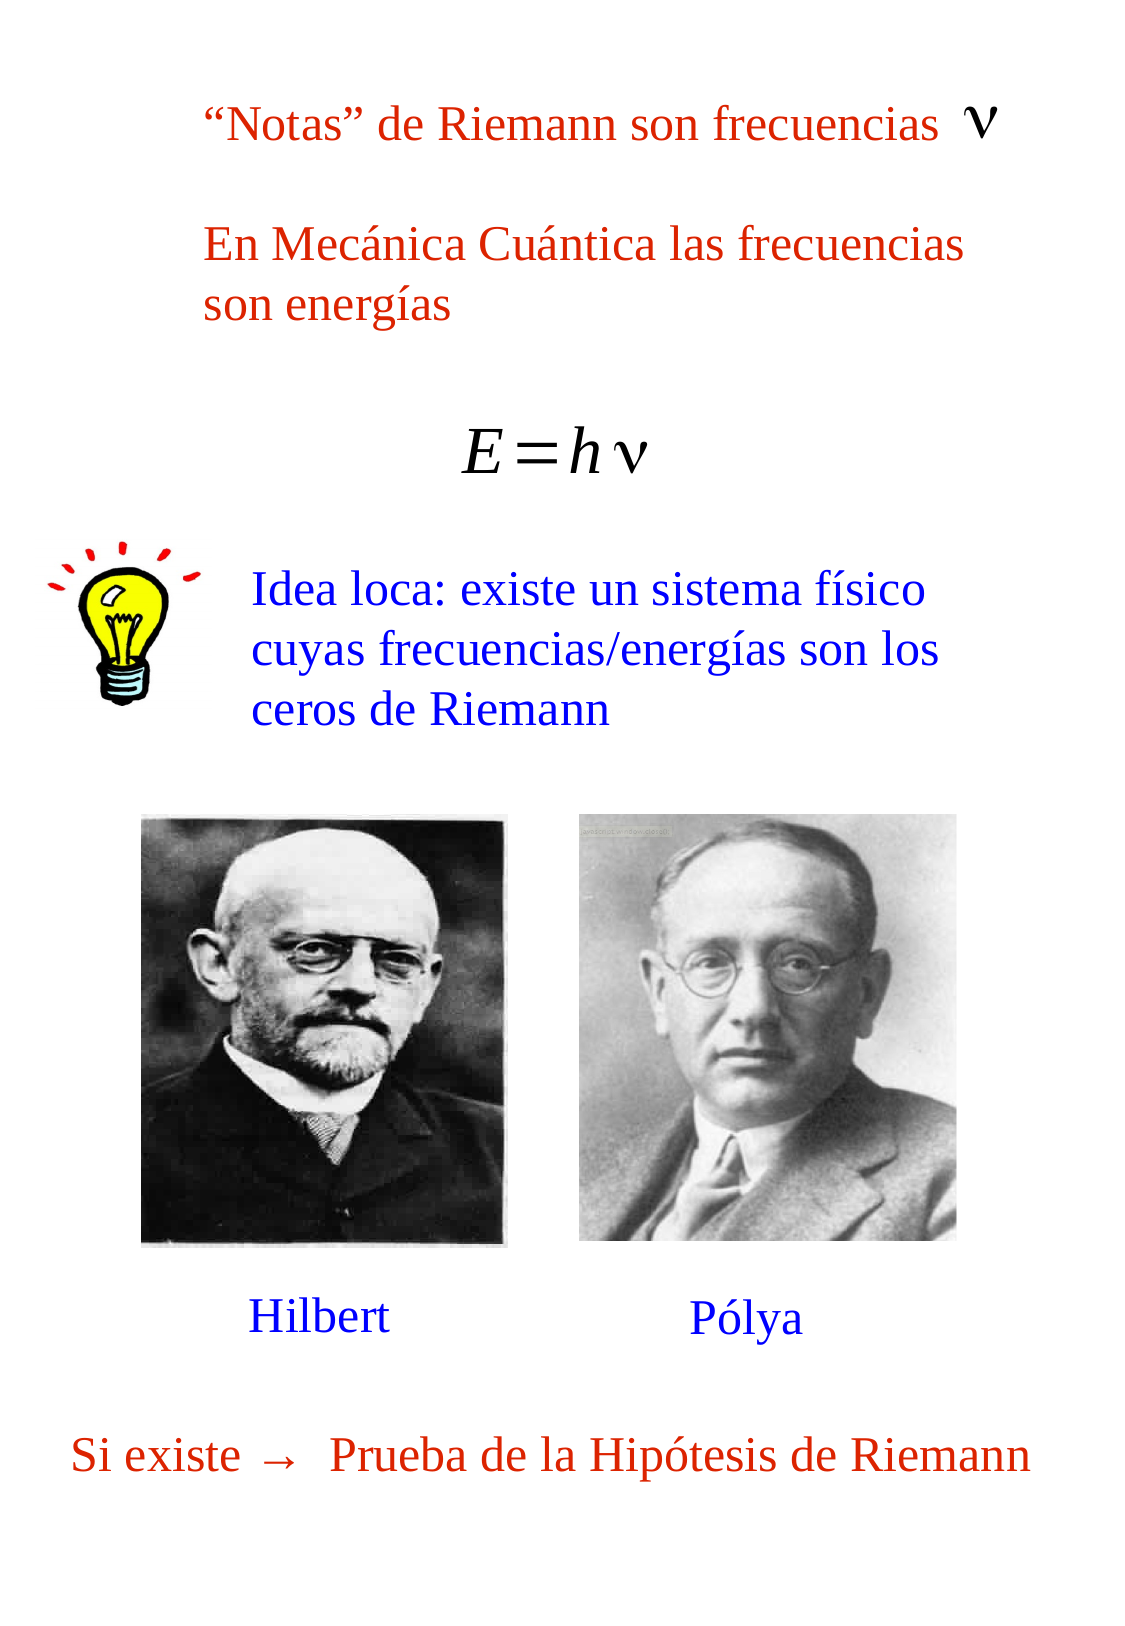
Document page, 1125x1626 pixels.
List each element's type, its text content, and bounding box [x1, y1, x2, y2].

text_box Si existe → Prueba de la Hipótesis de Riemann [56, 1413, 1095, 1549]
chart [442, 413, 666, 489]
text_box Idea loca: existe un sistema físico cuyas frecuencias/energías son los ceros de Riemann [236, 548, 1028, 744]
picture [141, 814, 508, 1248]
chart [944, 103, 1017, 142]
text_box Hilbert [234, 1274, 420, 1350]
picture [579, 814, 957, 1241]
text_box Pólya [674, 1277, 861, 1353]
text_box “Notas” de Riemann son frecuencias En Mecánica Cuántica las frecuencias son energías [188, 82, 1040, 338]
picture [35, 531, 212, 709]
